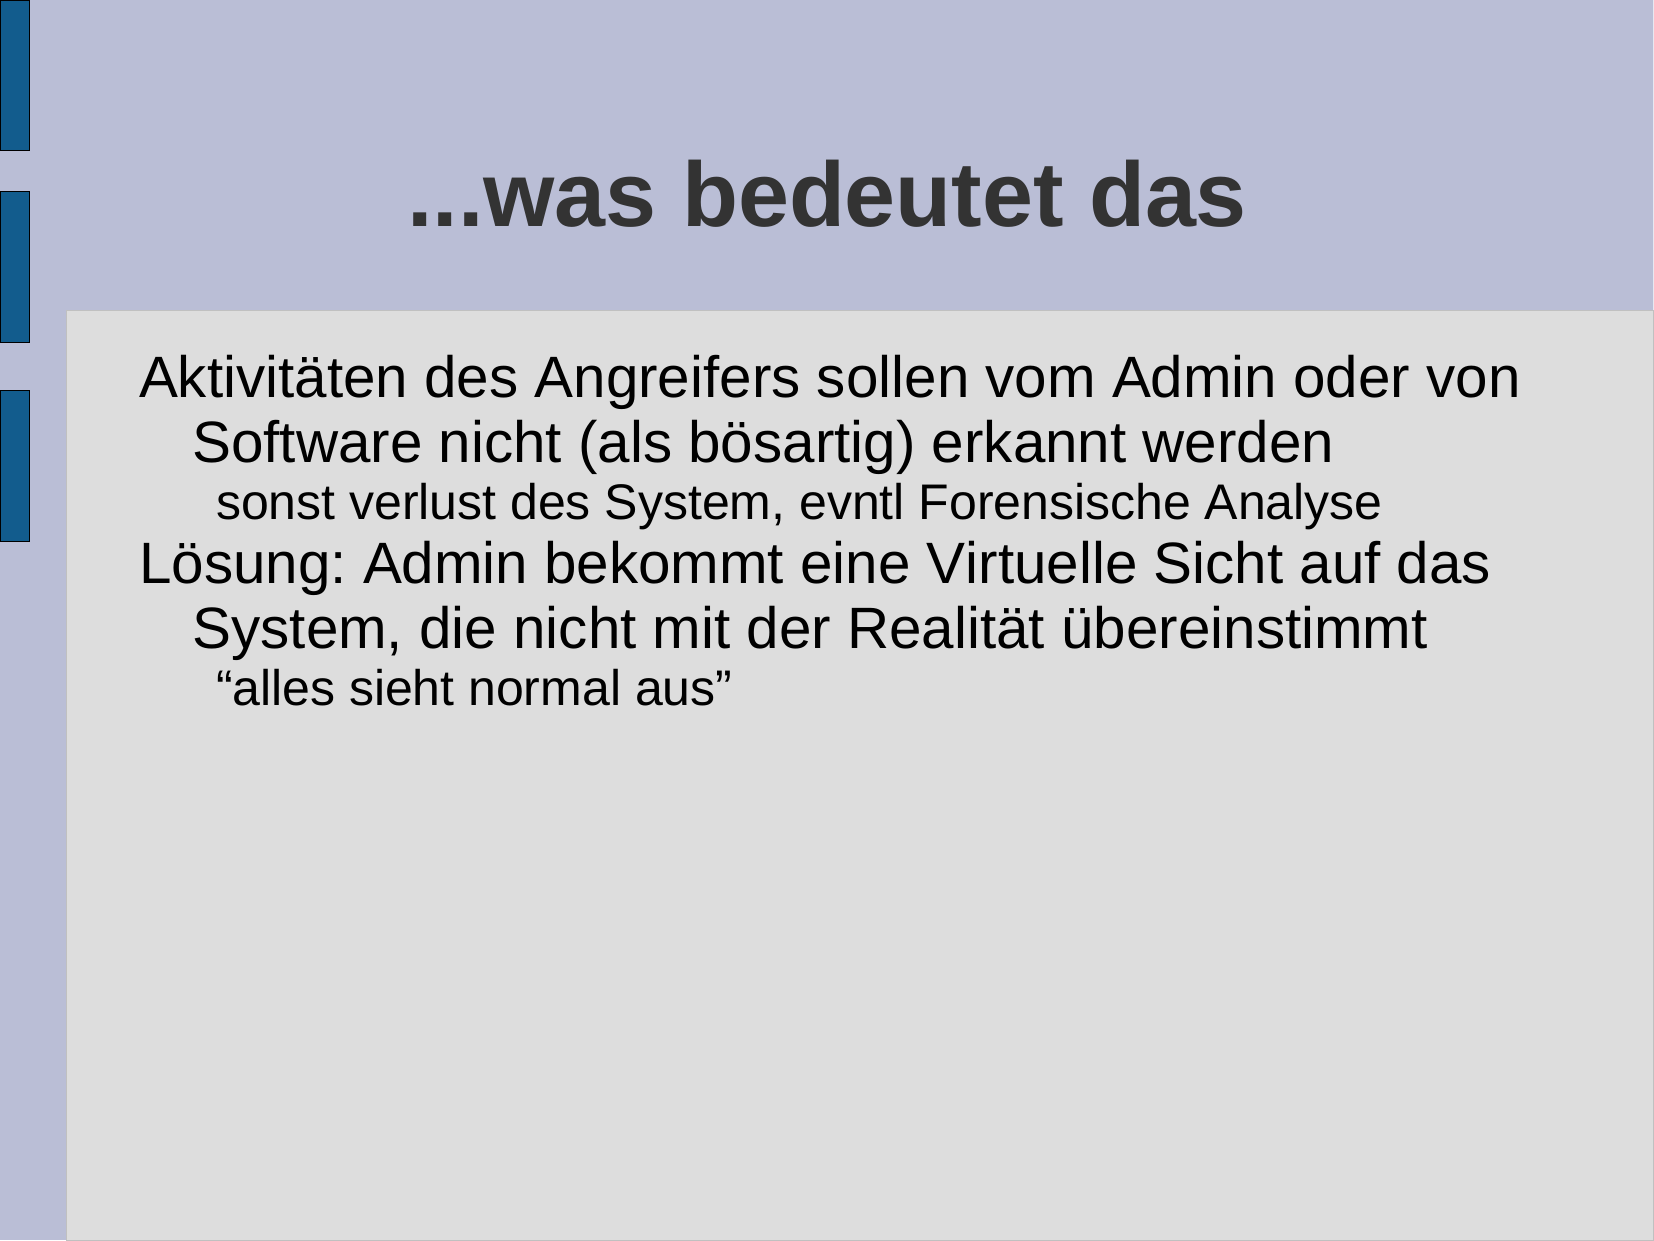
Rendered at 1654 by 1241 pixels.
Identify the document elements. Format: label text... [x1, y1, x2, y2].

title ...was bedeutet das [121, 98, 1534, 291]
list Aktivitäten des Angreifers sollen vom Admin oder von Software nicht (als bösartig) erkannt werden sonst verlust des System, evntl Forensische Analyse Lösung: Admin bekommt eine Virtuelle Sicht auf das System, die nicht mit der Realität übereinstimmt “alles sieht normal aus” [121, 344, 1595, 1112]
